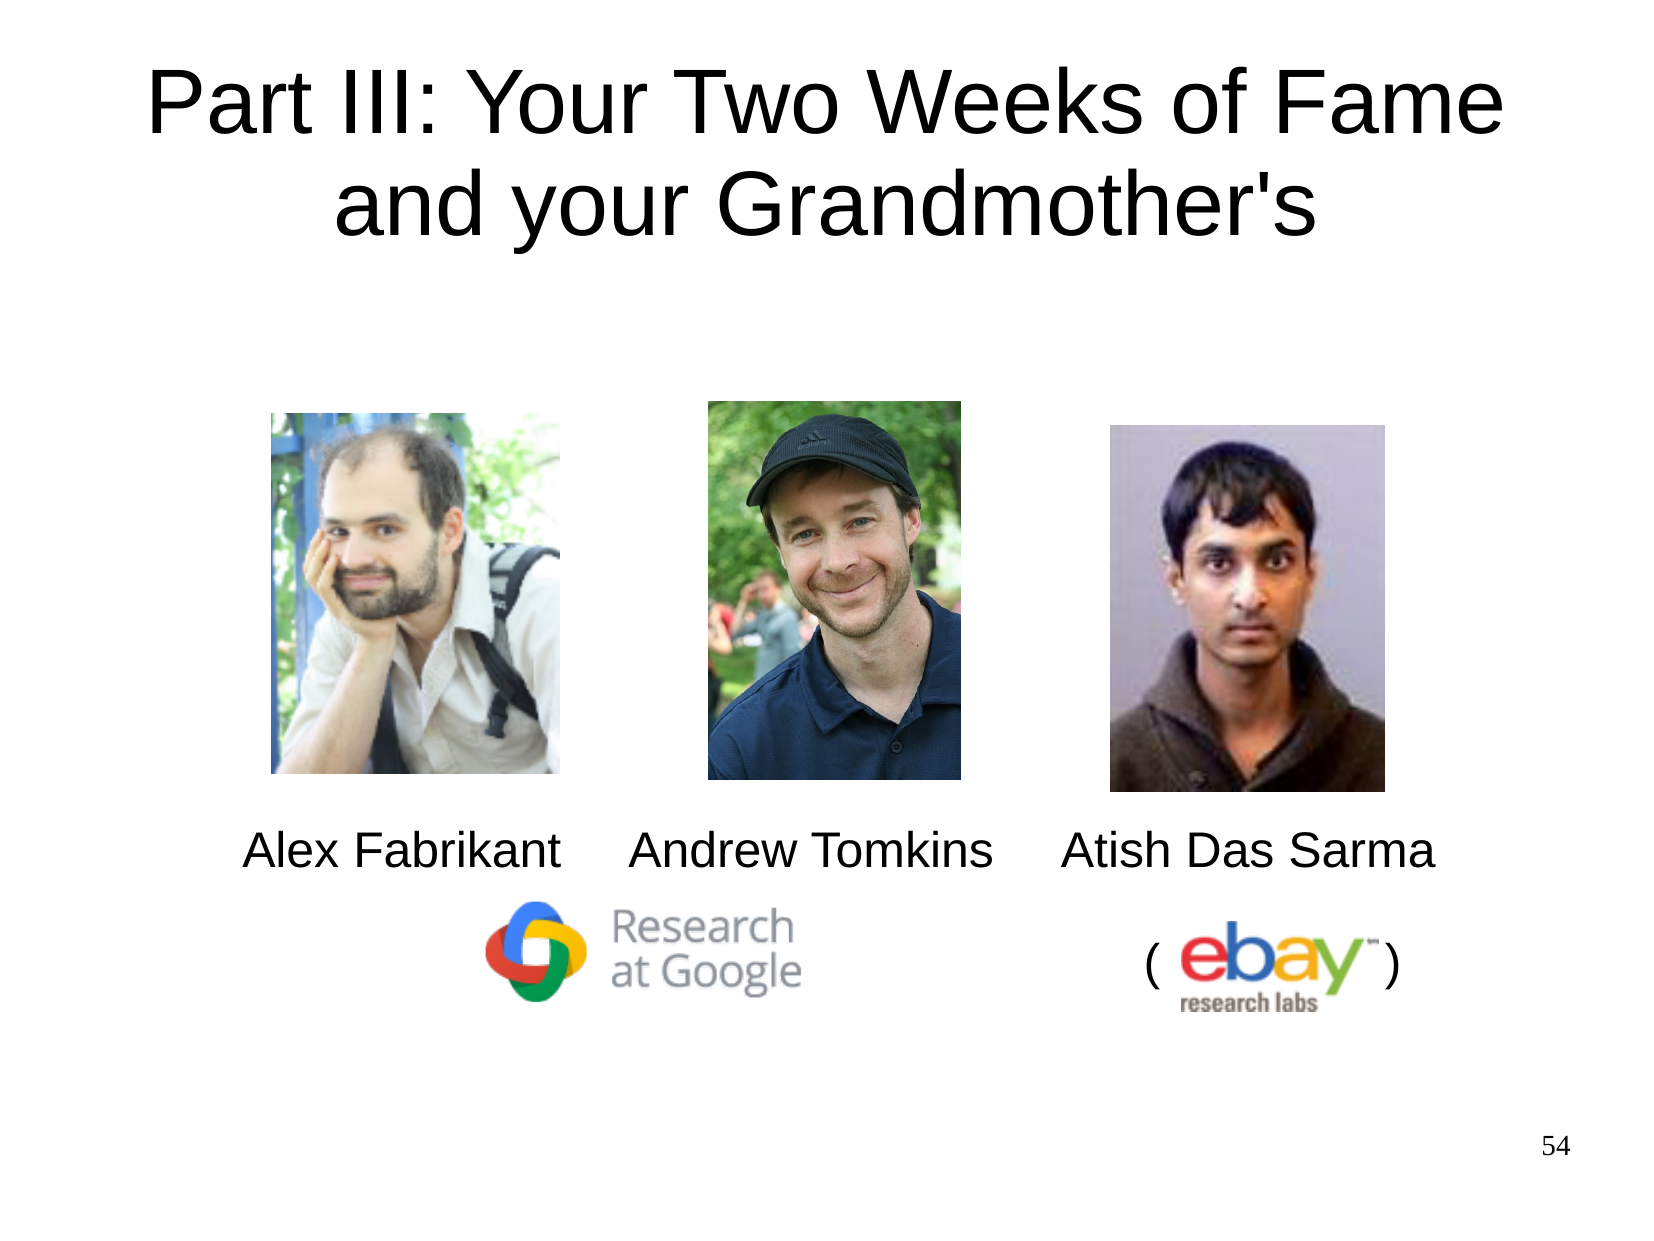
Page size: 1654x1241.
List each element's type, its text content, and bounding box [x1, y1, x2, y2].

picture [1181, 921, 1379, 1012]
title Part III: Your Two Weeks of Fame and your Grandmother's [82, 49, 1571, 257]
text_box ) [1370, 927, 1417, 998]
picture [1110, 425, 1385, 792]
text_box Alex Fabrikant Andrew Tomkins Atish Das Sarma [227, 815, 1453, 886]
text_box ( [1128, 927, 1176, 998]
picture [271, 413, 560, 774]
picture [484, 900, 803, 1004]
picture [708, 401, 961, 780]
